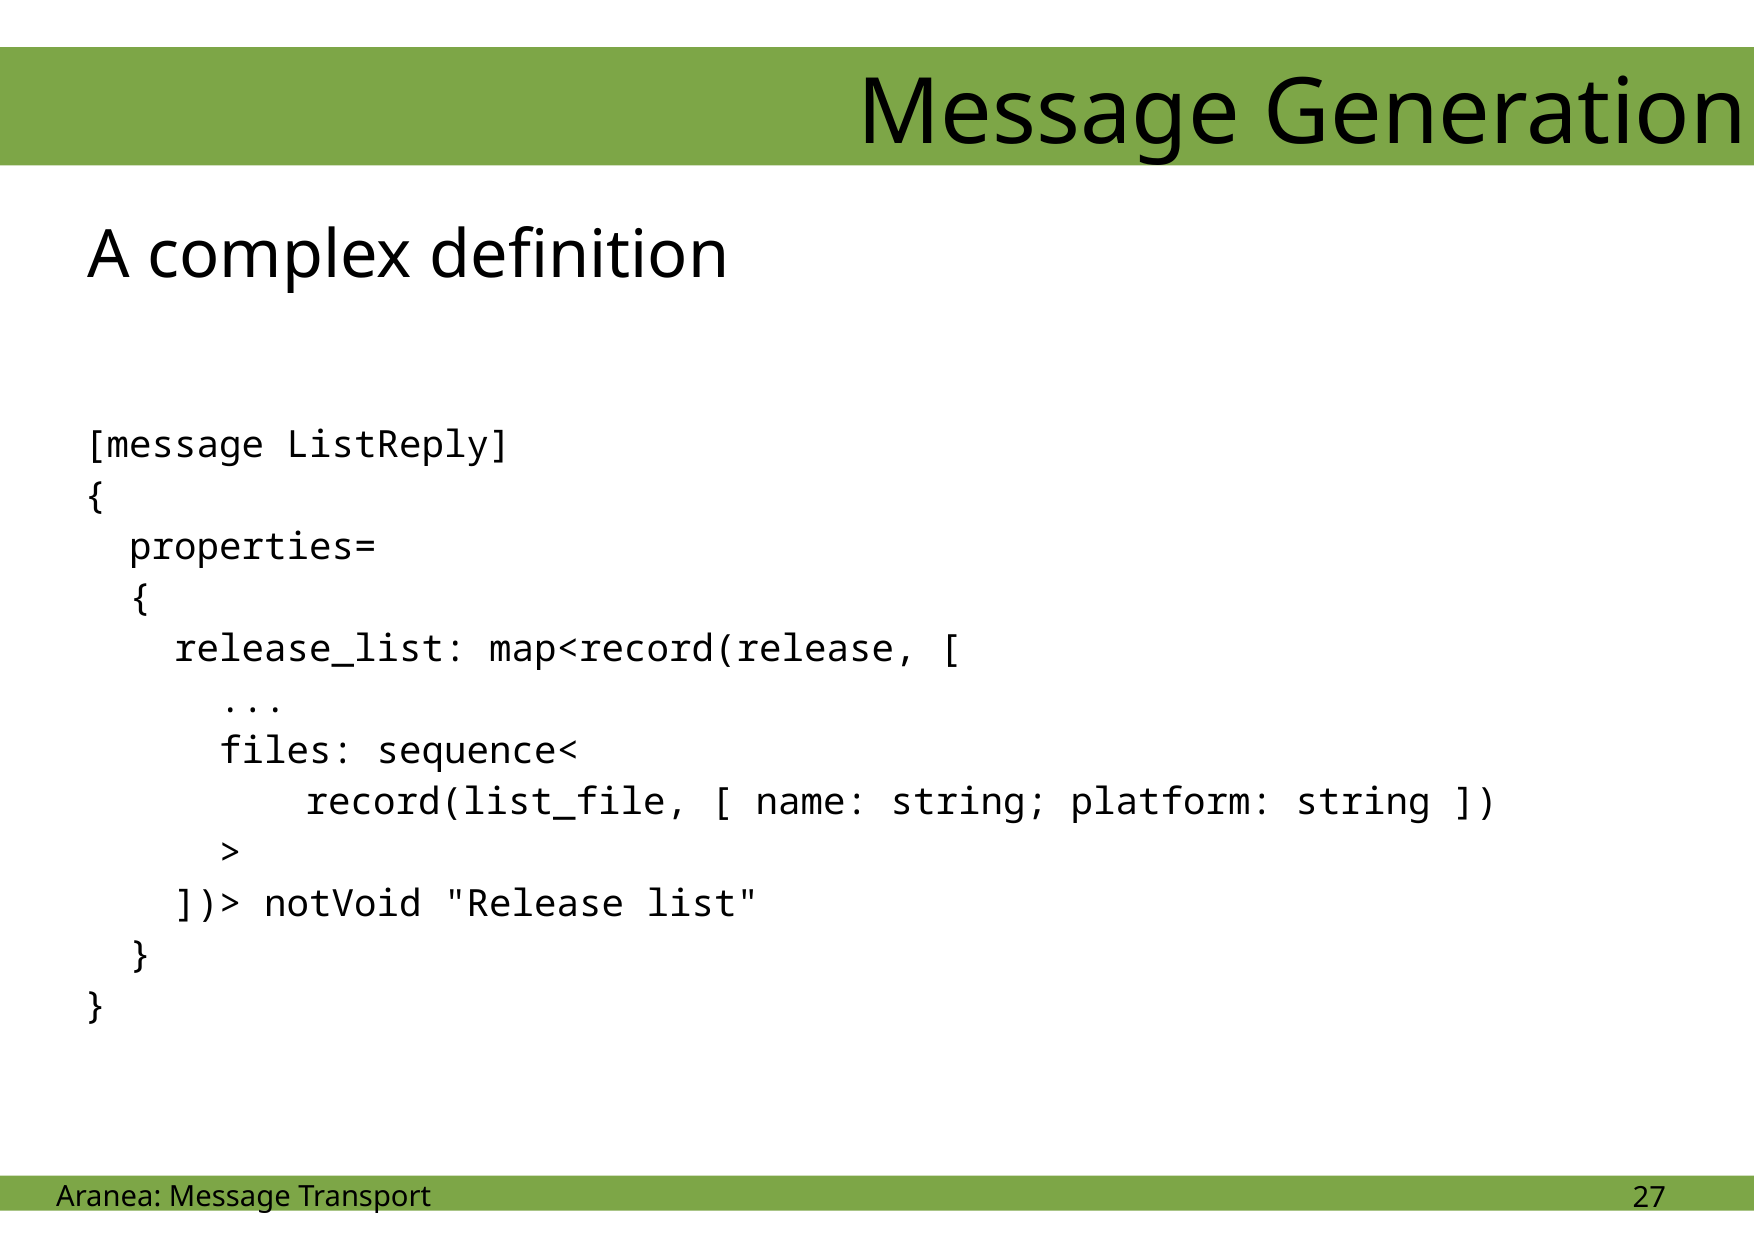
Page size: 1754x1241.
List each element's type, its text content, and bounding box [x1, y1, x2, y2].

title Message Generation [0, 54, 1748, 162]
text_box [message ListReply] { properties= { release_list: map<record(release, [ ... files: sequence< record(list_file, [ name: string; platform: string ]) > ])> notVoid "Release list" } } [69, 409, 1513, 947]
list A complex definition [87, 206, 1667, 1094]
